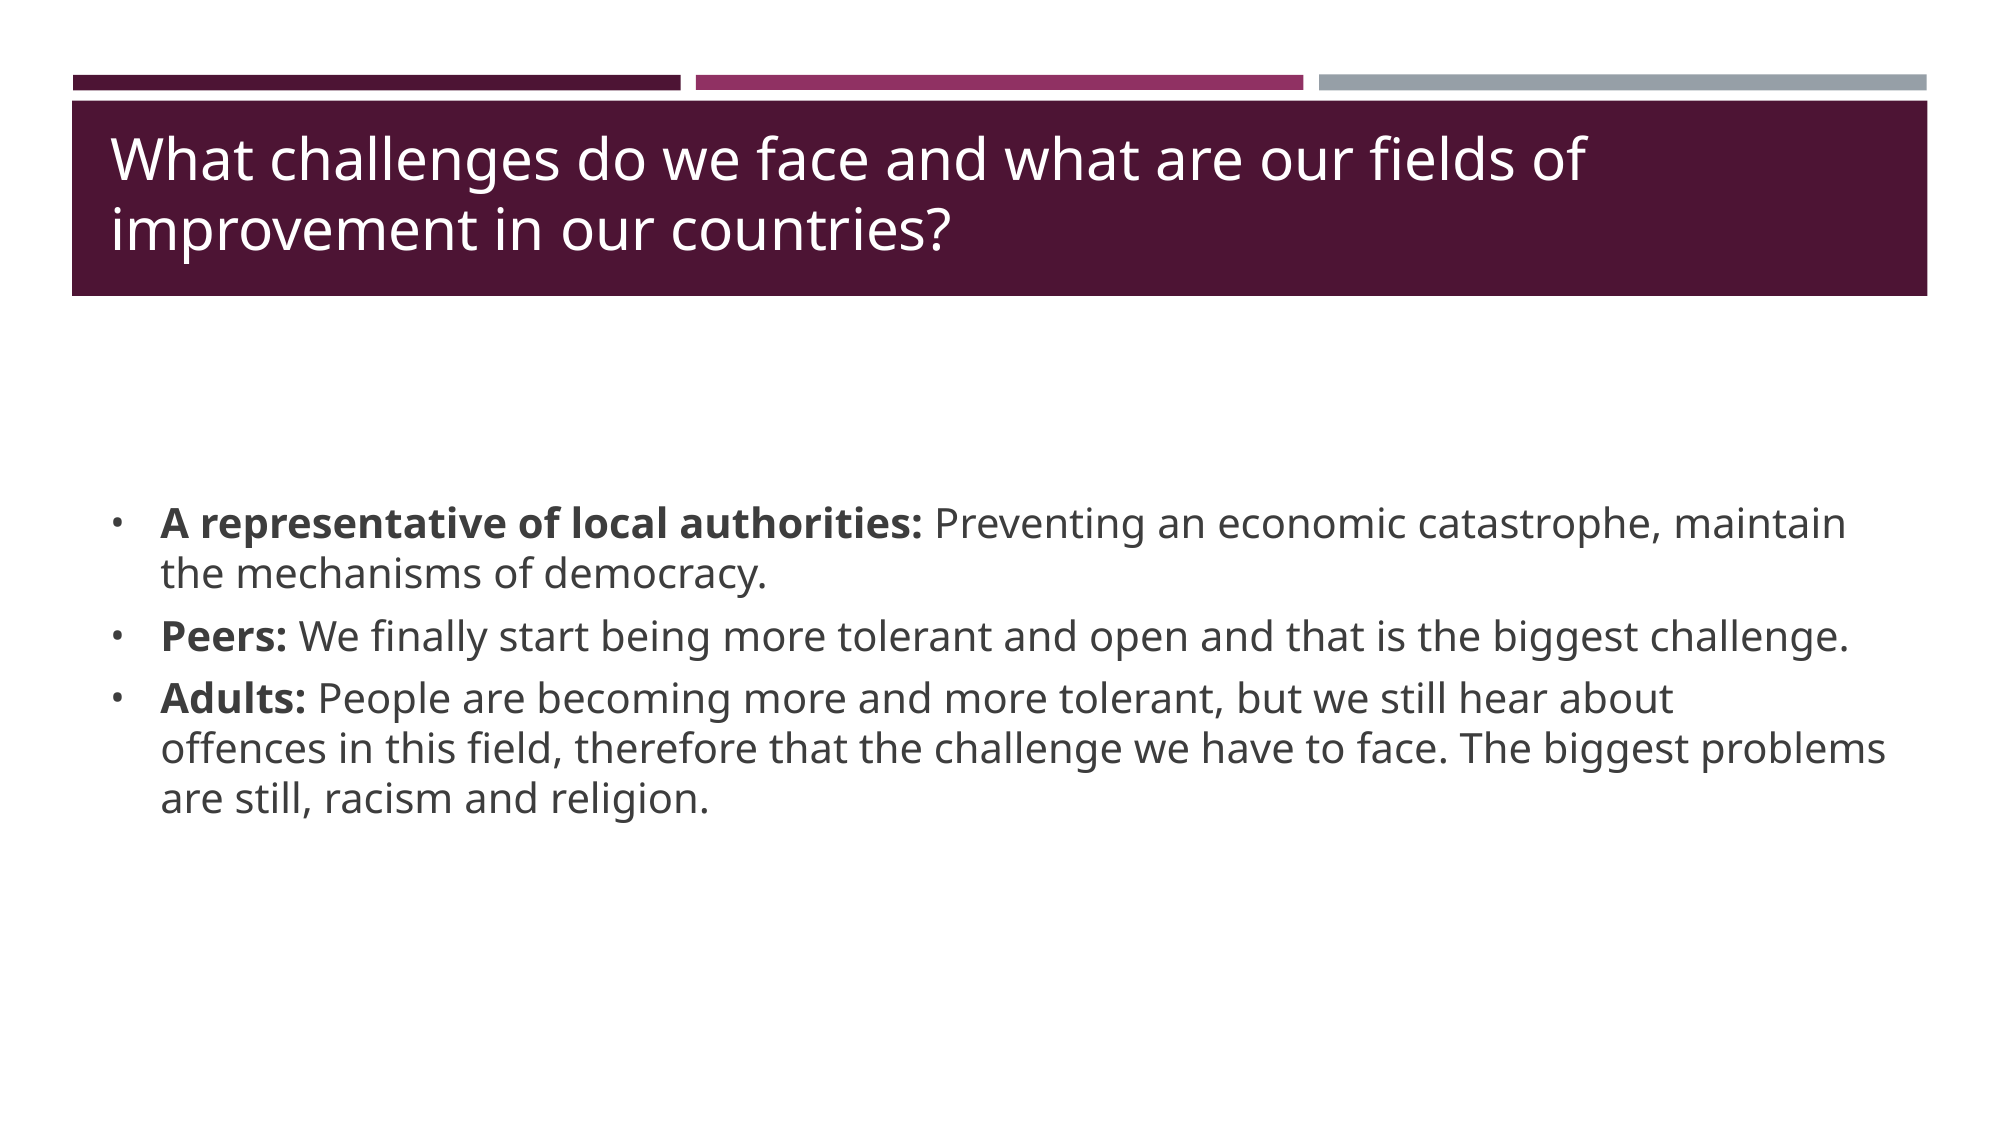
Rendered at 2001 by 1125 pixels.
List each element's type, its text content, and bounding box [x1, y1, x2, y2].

title What challenges do we face and what are our fields of improvement in our countries? [95, 115, 1905, 282]
list A representative of local authorities:​ Preventing an economic catastrophe, maintain the mechanisms of democracy. Peers: ​We finally start being more tolerant and open and that is the biggest challenge. Adults: People are becoming more and more tolerant, but we still hear about offences in this field, therefore that the challenge we have to face. The biggest problems are still, racism and religion. [95, 357, 1905, 962]
